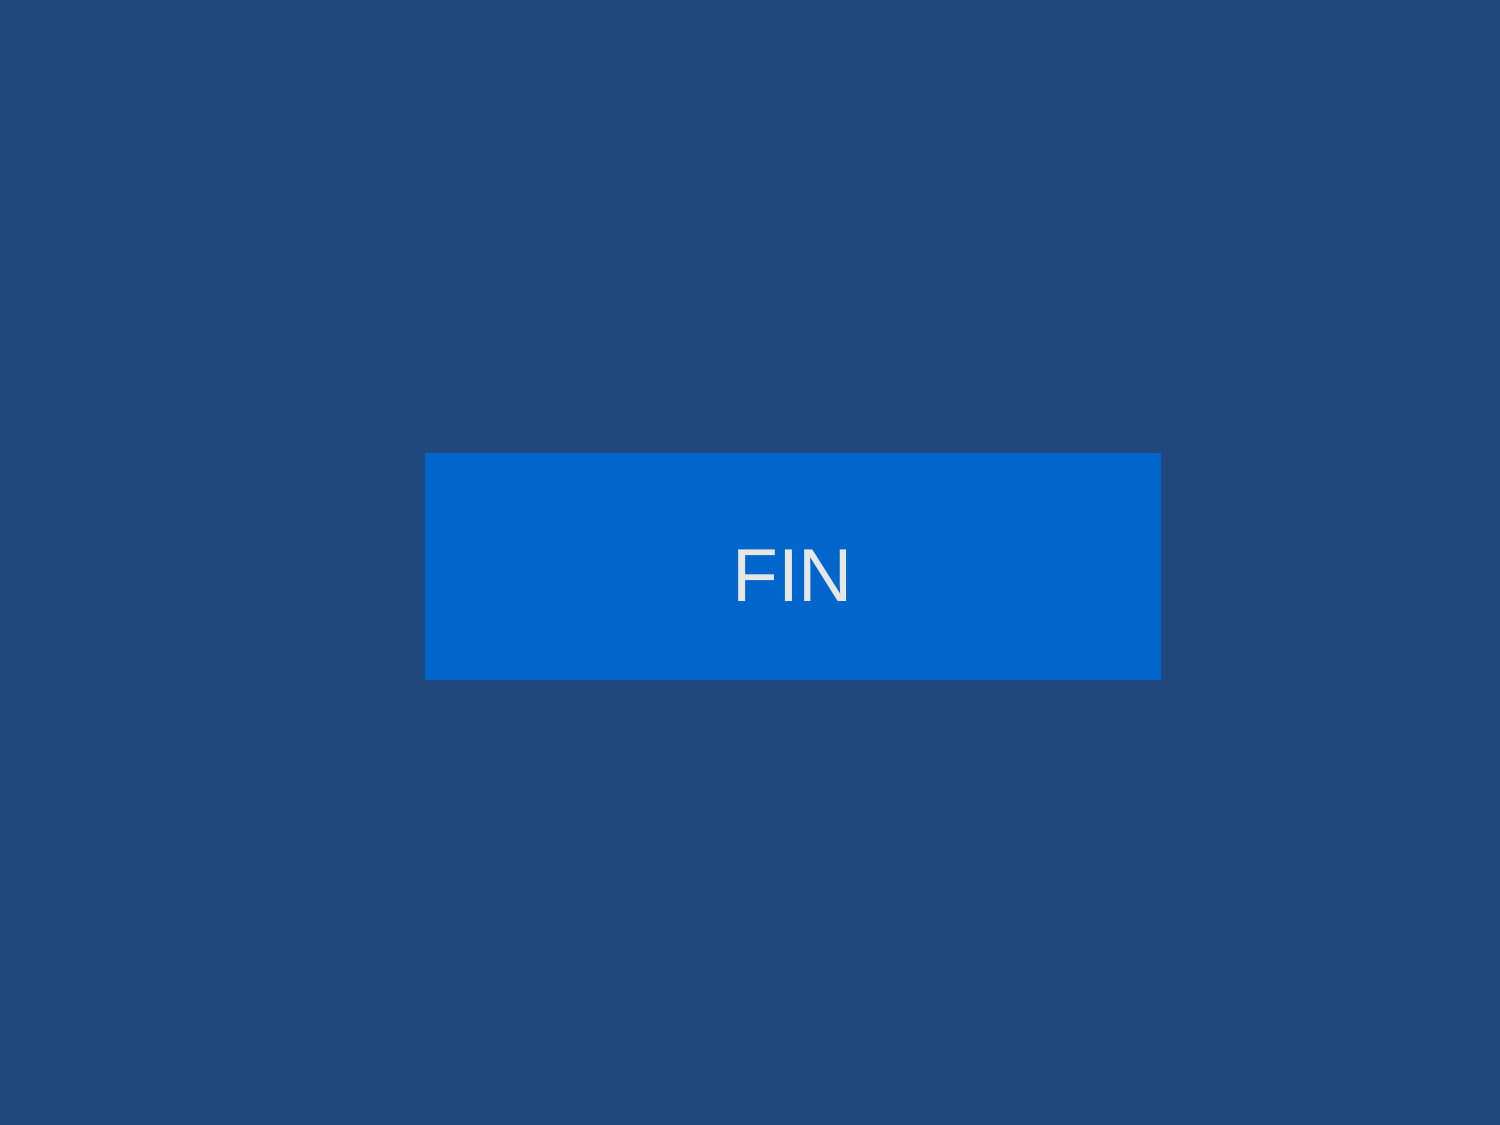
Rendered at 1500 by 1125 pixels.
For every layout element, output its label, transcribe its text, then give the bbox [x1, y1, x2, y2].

table_header FIN [425, 453, 1161, 680]
